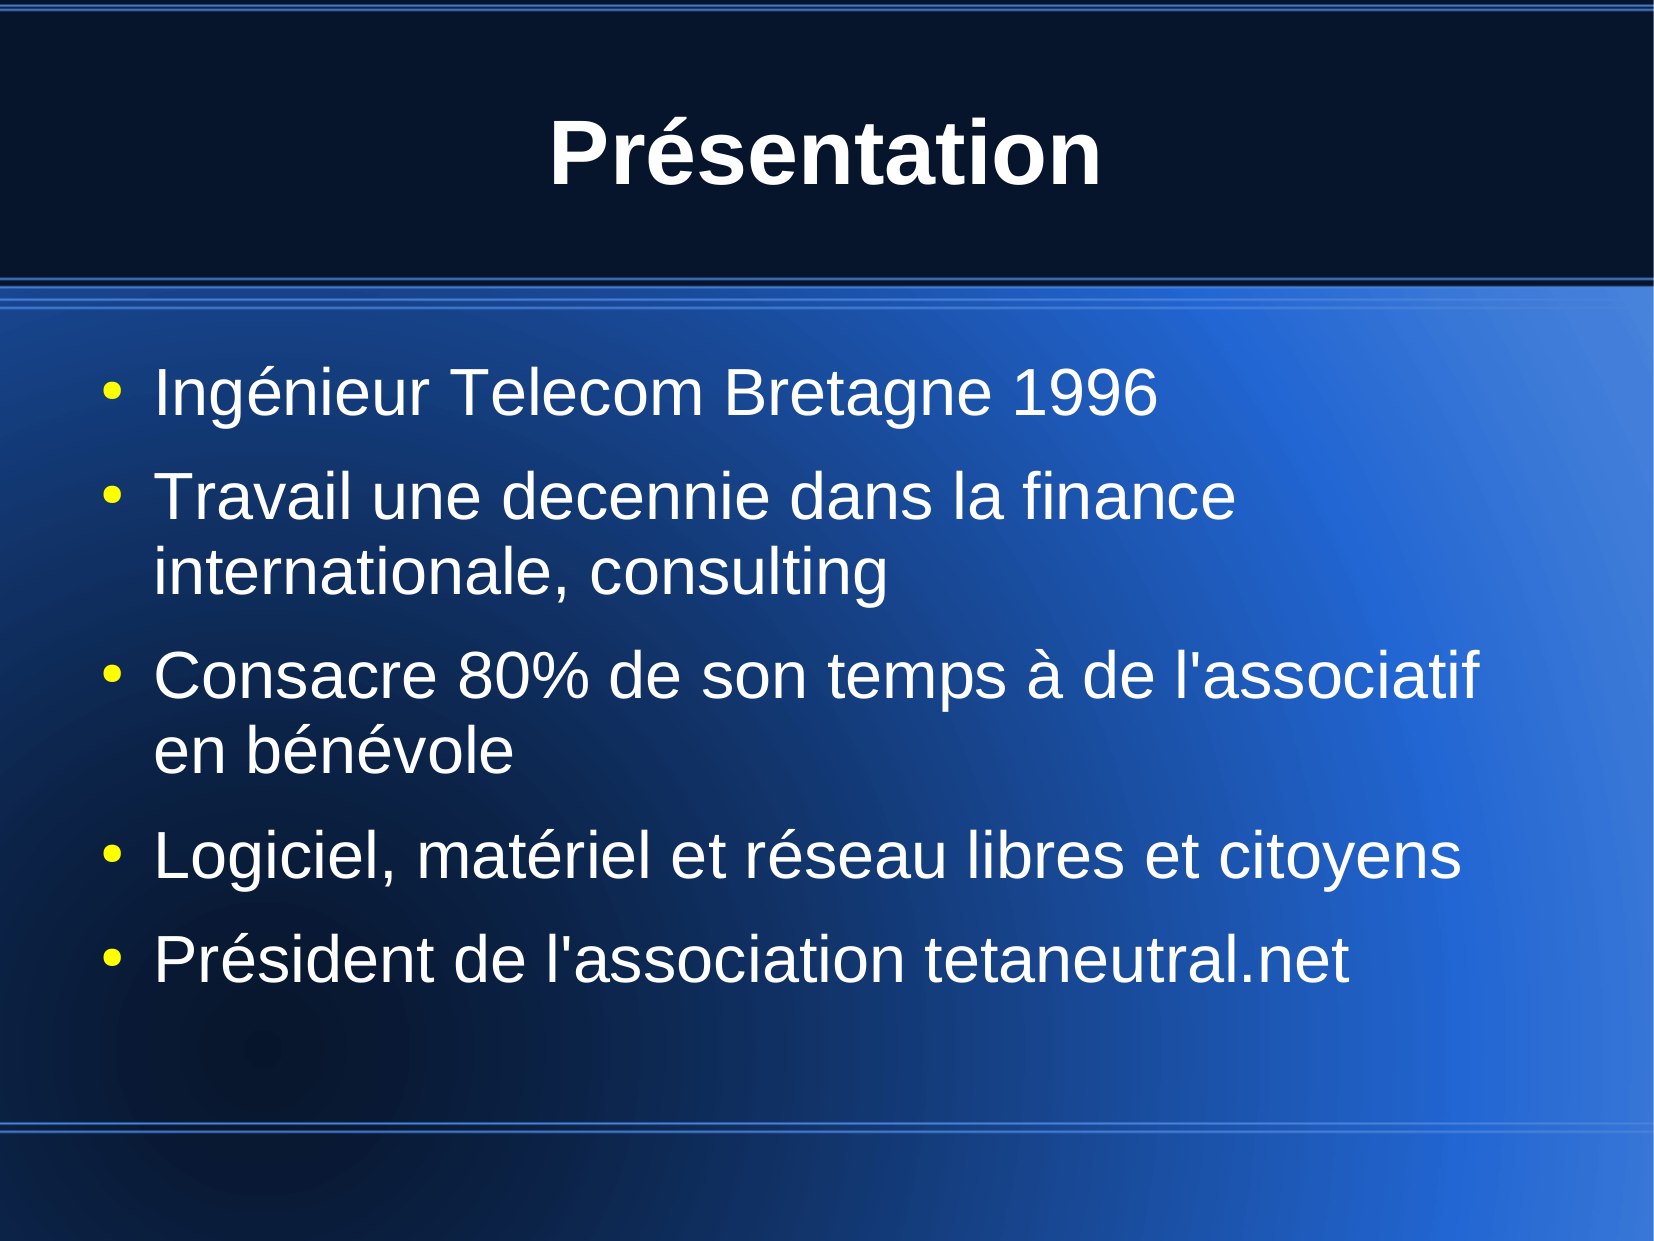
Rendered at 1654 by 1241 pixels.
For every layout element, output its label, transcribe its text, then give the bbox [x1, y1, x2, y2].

picture [0, 0, 1654, 1241]
title Présentation [82, 49, 1571, 257]
list Ingénieur Telecom Bretagne 1996 Travail une decennie dans la finance internationale, consulting Consacre 80% de son temps à de l'associatif en bénévole Logiciel, matériel et réseau libres et citoyens Président de l'association tetaneutral.net [82, 355, 1571, 1159]
